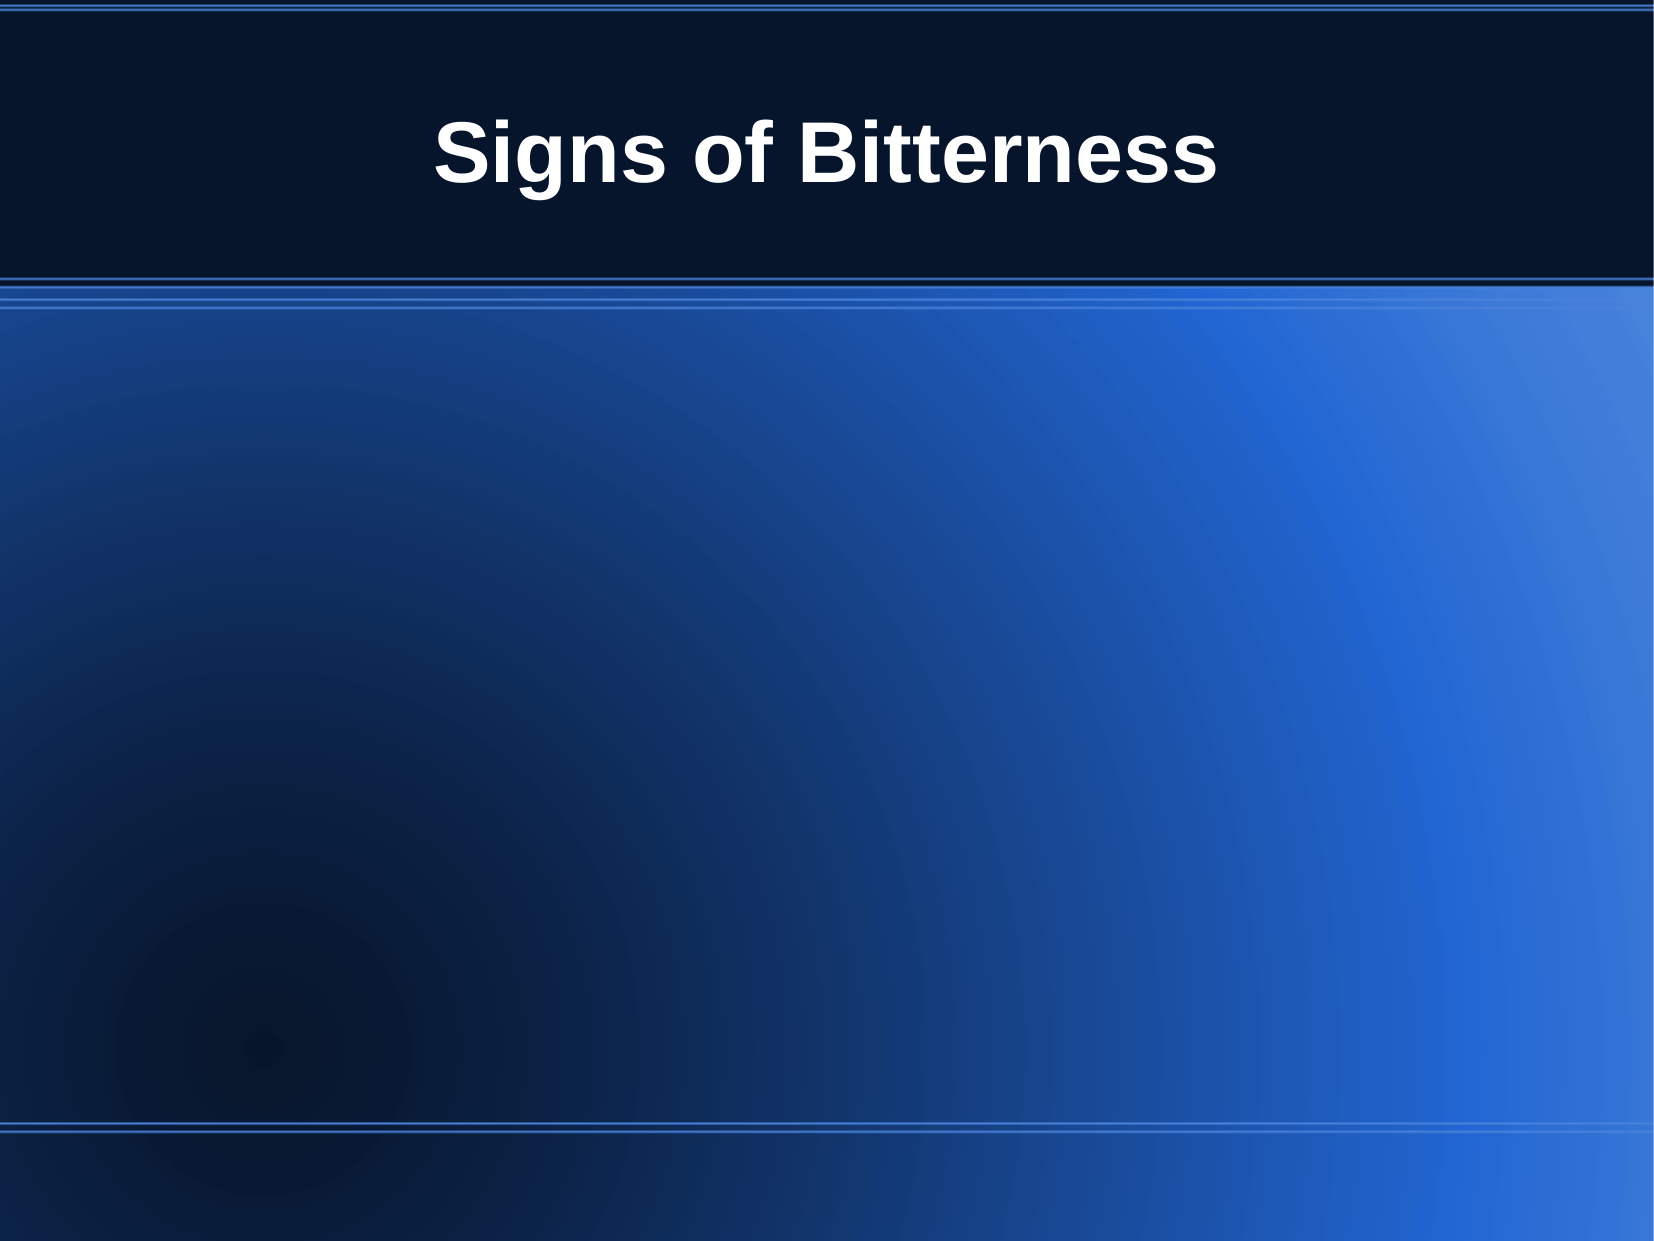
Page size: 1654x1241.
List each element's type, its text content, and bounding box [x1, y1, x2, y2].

title Signs of Bitterness [82, 49, 1571, 257]
picture [0, 0, 1654, 1241]
